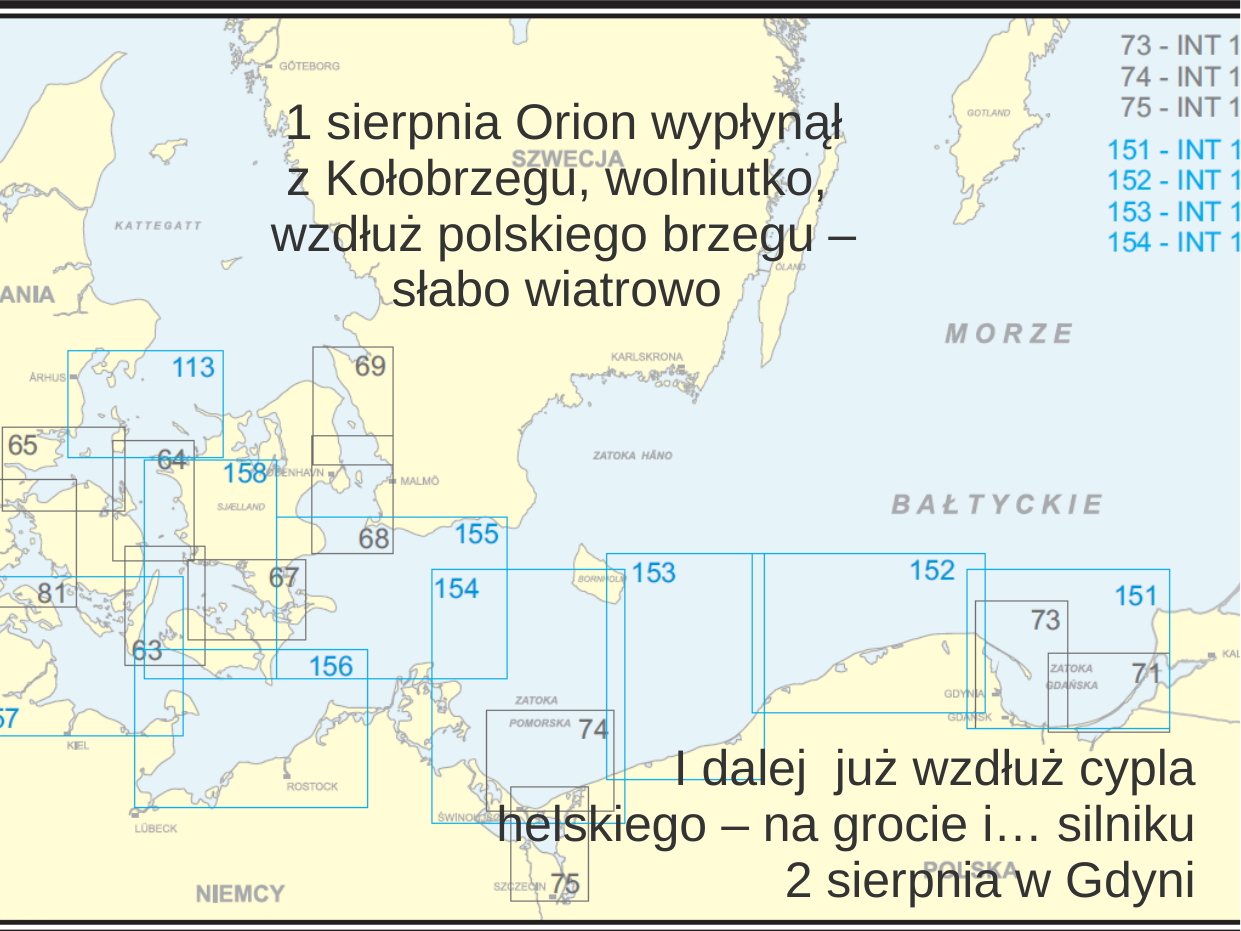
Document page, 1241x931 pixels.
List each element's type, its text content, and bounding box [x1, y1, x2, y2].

picture [0, 0, 1241, 931]
text_box I dalej już wzdłuż cypla helskiego – na grocie i… silniku 2 sierpnia w Gdyni [0, 733, 1211, 916]
text_box 1 sierpnia Orion wypłynął z Kołobrzegu, wolniutko, wzdłuż polskiego brzegu – słabo wiatrowo [212, 86, 916, 325]
